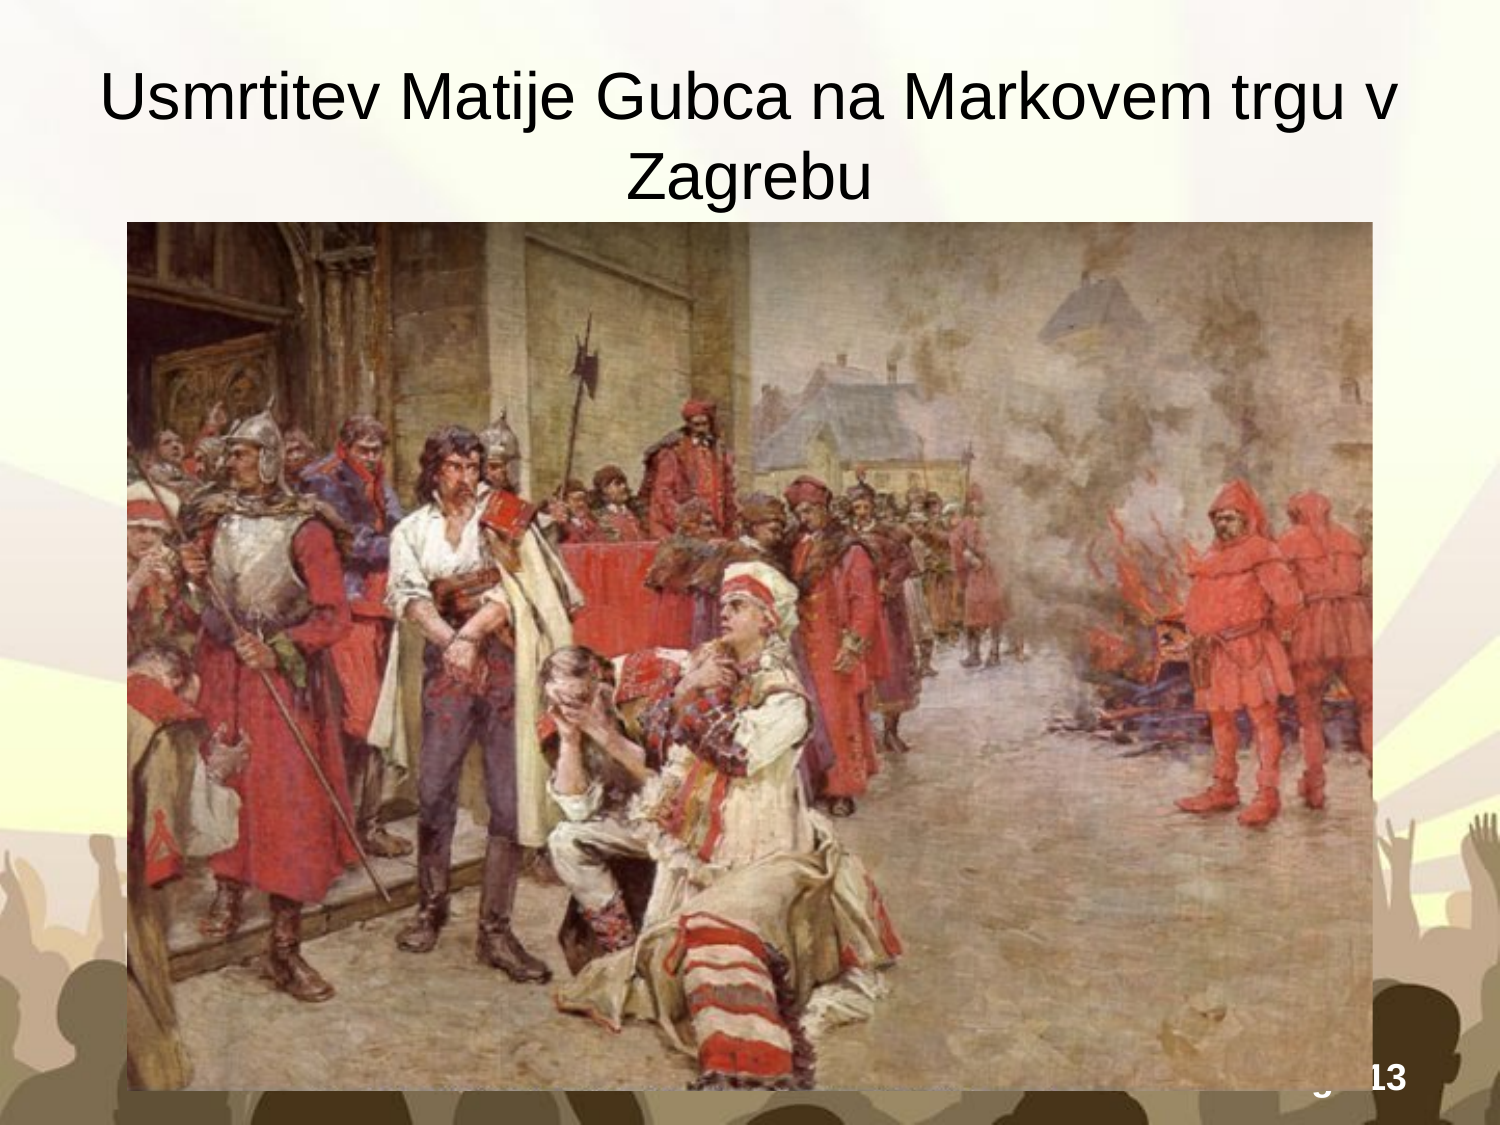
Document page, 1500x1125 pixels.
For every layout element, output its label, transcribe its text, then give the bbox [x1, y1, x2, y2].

picture [0, 0, 1500, 1125]
title Usmrtitev Matije Gubca na Markovem trgu v Zagrebu [75, 45, 1425, 233]
